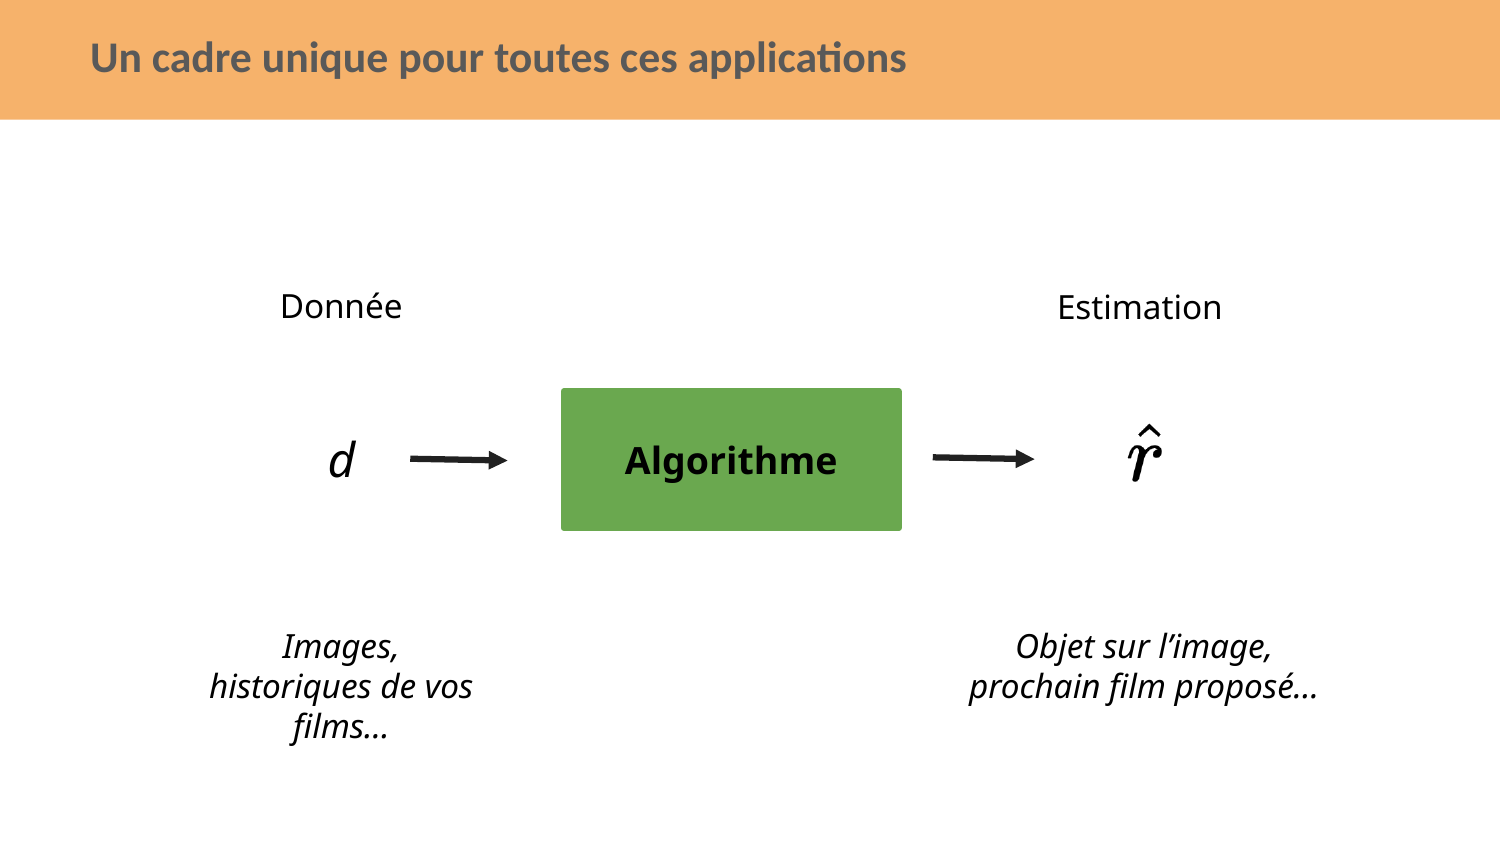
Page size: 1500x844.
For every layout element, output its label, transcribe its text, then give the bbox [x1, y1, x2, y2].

text_box Images, historiques de vos films… [183, 610, 500, 761]
text_box Objet sur l’image, prochain film proposé… [935, 610, 1354, 721]
list Un cadre unique pour toutes ces applications [0, 0, 1500, 120]
text_box d [251, 426, 432, 490]
text_box Algorithme [563, 391, 899, 528]
picture [1126, 415, 1163, 501]
text_box Estimation [1003, 267, 1285, 344]
text_box Donnée [215, 270, 468, 341]
